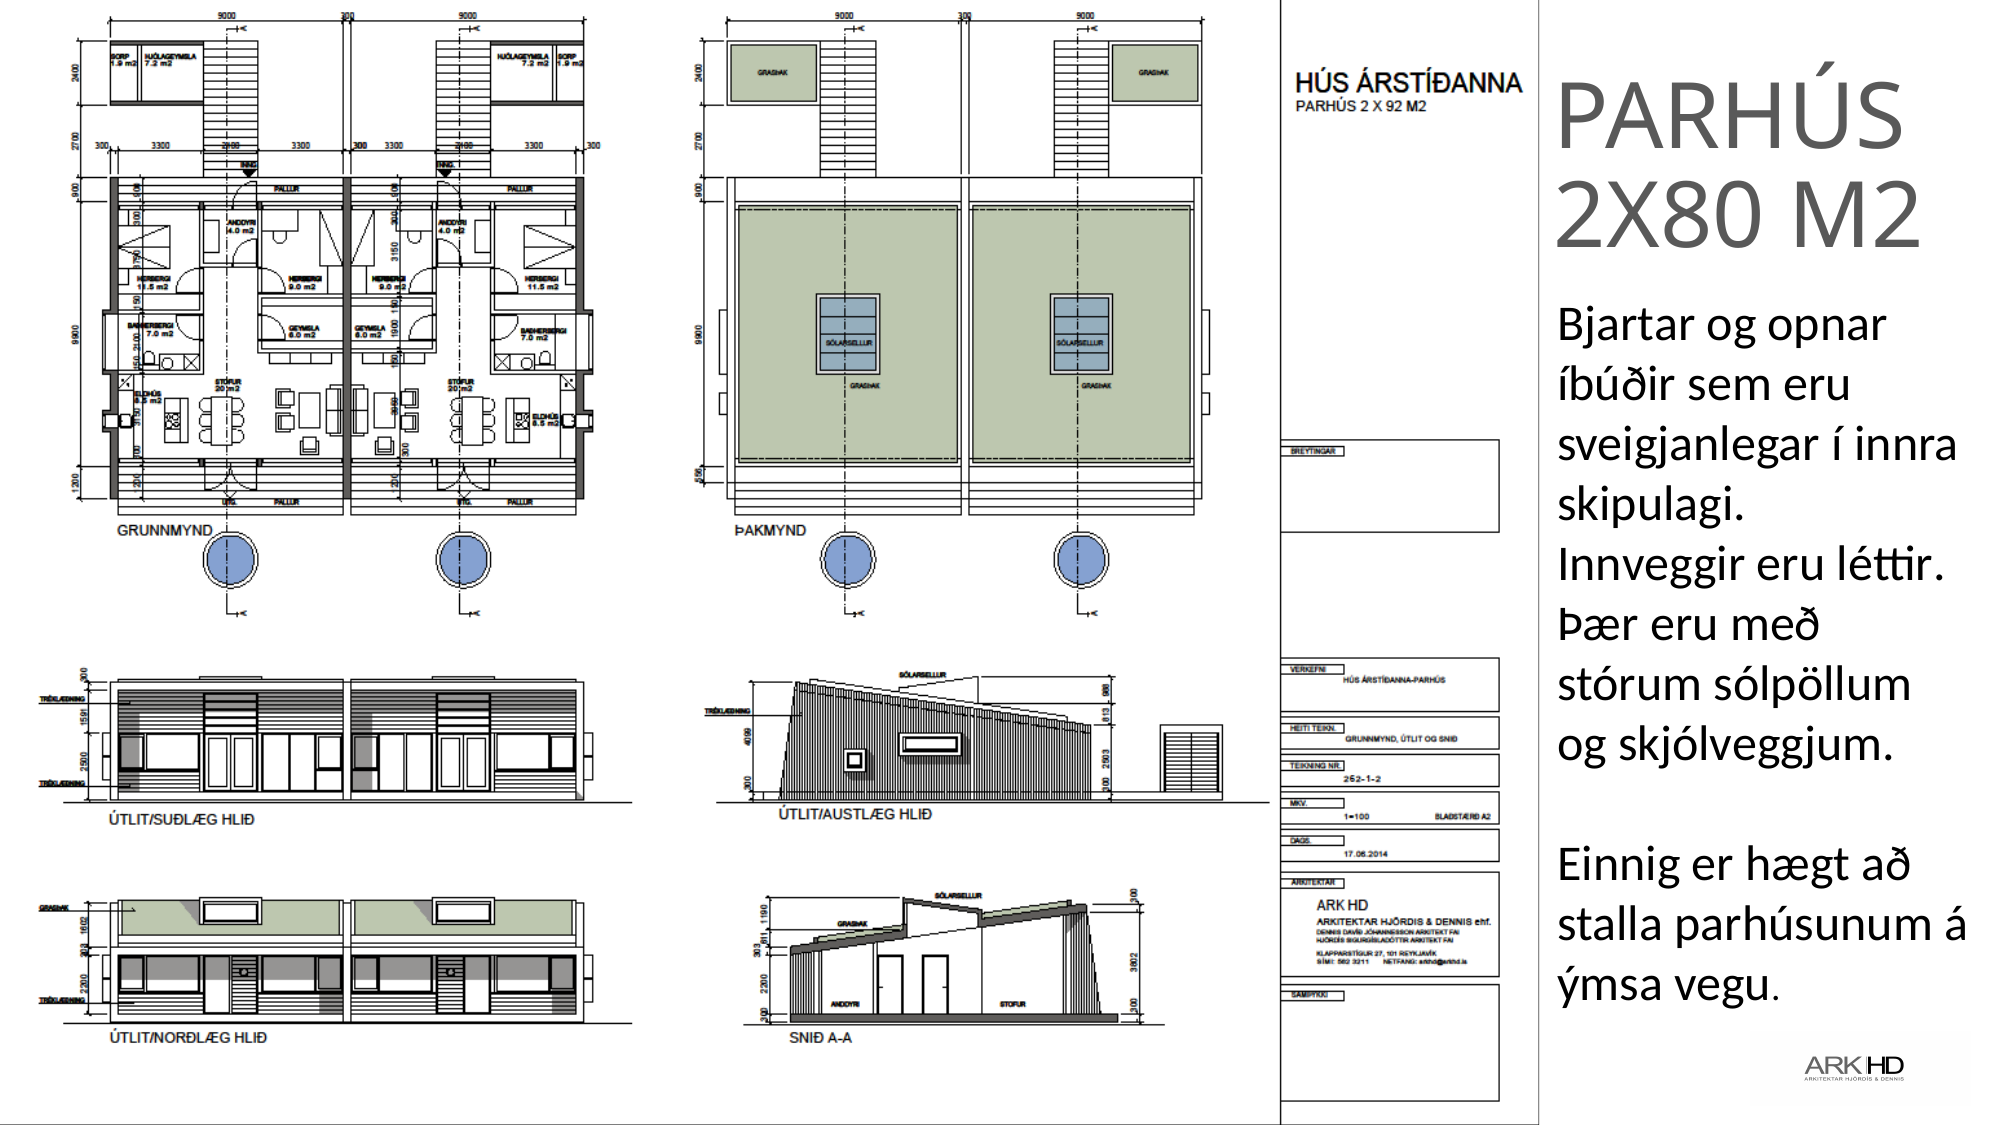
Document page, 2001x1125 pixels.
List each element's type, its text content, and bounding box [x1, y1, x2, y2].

chart [0, 0, 1540, 1125]
text_box Bjartar og opnar íbúðir sem eru sveigjanlegar í innra skipulagi. Innveggir eru léttir. Þær eru með stórum sólpöllum og skjólveggjum. Einnig er hægt að stalla parhúsunum á ýmsa vegu. [1542, 283, 1988, 1018]
title PARHÚS 2X80 M2 [1540, 59, 1988, 278]
picture [1750, 1031, 1971, 1106]
